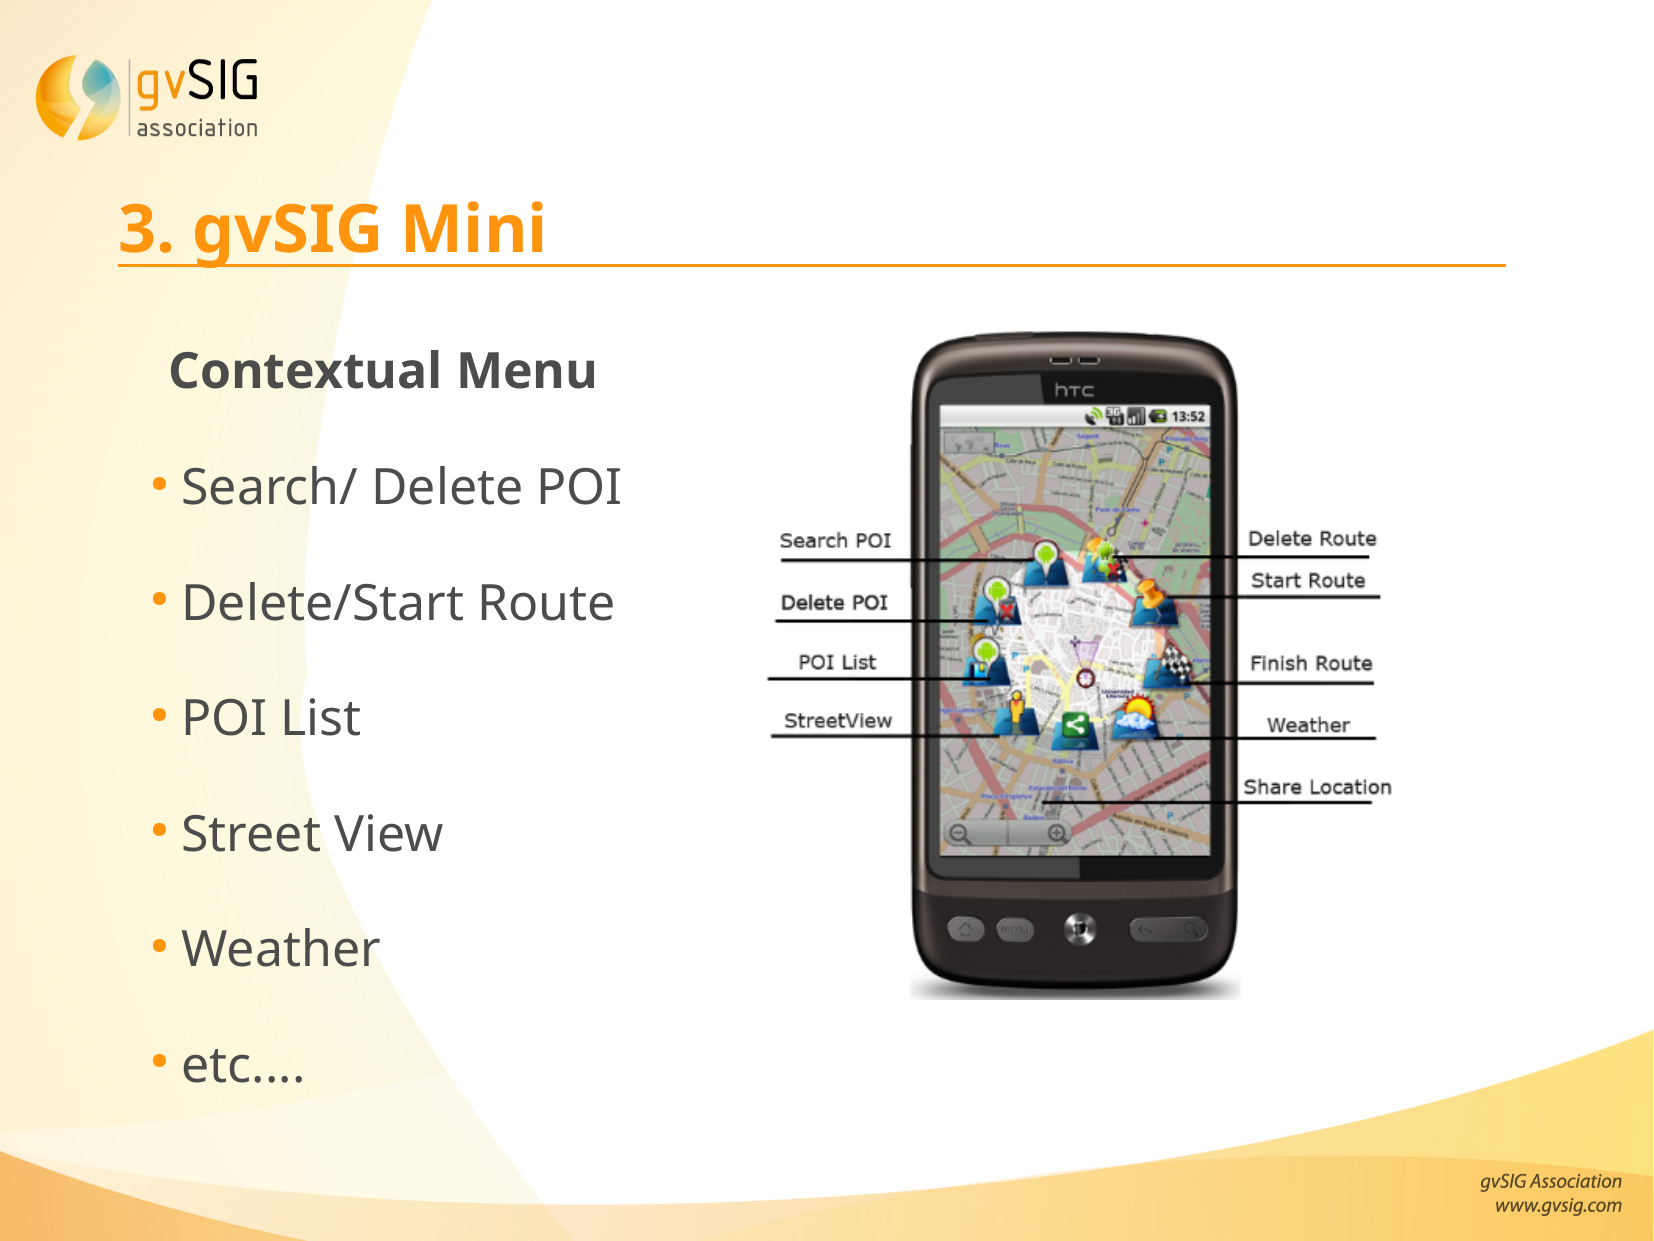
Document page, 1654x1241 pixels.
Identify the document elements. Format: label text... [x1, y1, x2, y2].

title 3. gvSIG Mini [118, 177, 1607, 276]
text_box Contextual Menu Search/ Delete POI Delete/Start Route POI List Street View Weather etc.... [135, 212, 1595, 1152]
picture [0, 0, 1654, 1241]
